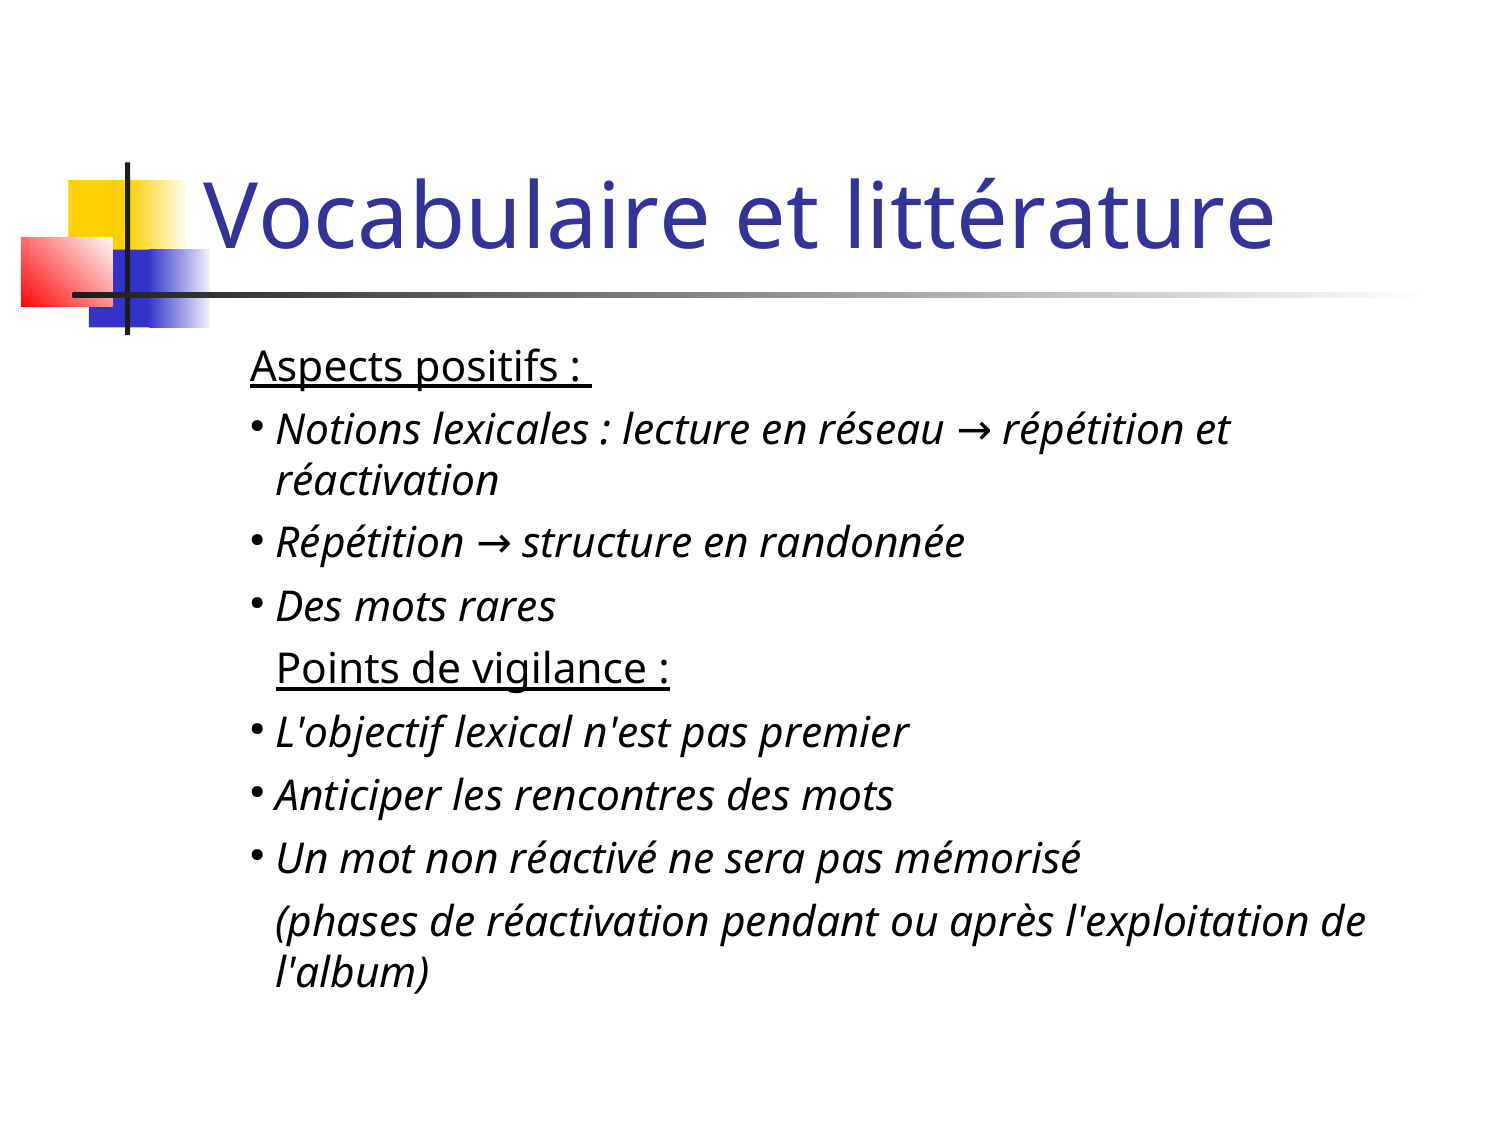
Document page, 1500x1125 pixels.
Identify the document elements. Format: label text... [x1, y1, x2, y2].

list Aspects positifs : Notions lexicales : lecture en réseau → répétition et réactivation Répétition → structure en randonnée Des mots rares Points de vigilance : L'objectif lexical n'est pas premier Anticiper les rencontres des mots Un mot non réactivé ne sera pas mémorisé (phases de réactivation pendant ou après l'exploitation de l'album) [193, 330, 1469, 1006]
title Vocabulaire et littérature [188, 35, 1467, 275]
